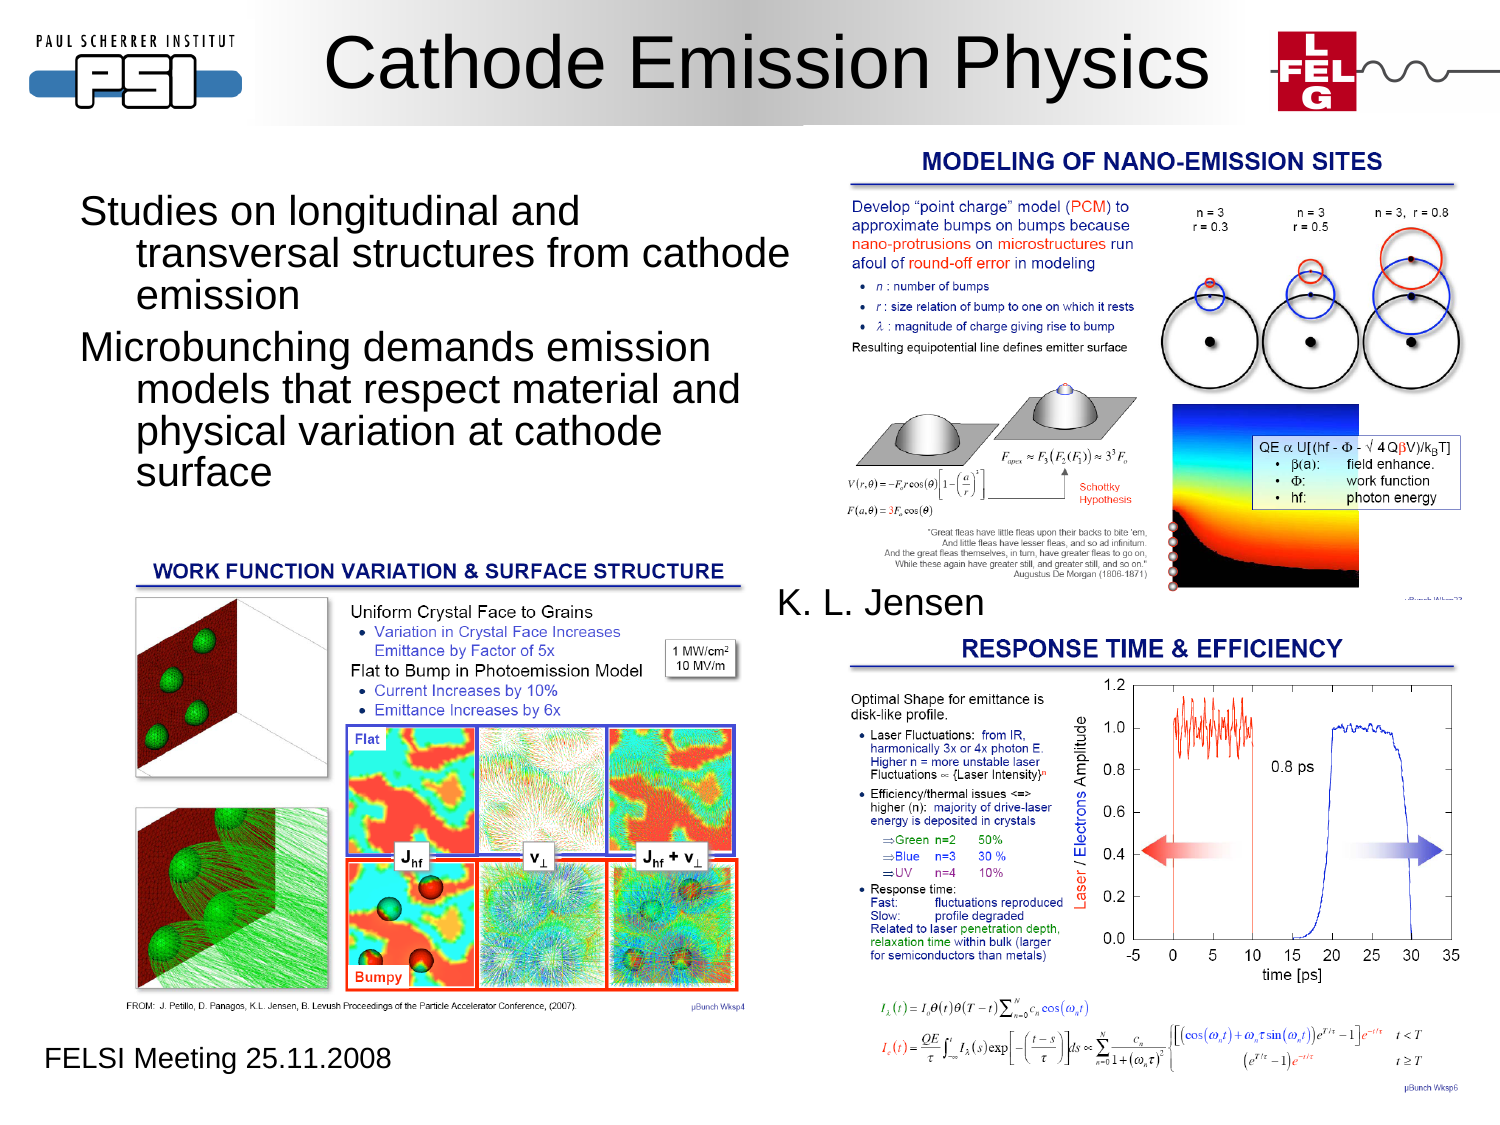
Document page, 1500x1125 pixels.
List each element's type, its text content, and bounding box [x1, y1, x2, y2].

picture [802, 125, 1500, 1125]
picture [17, 19, 256, 119]
picture [88, 527, 787, 1044]
picture [1270, 30, 1500, 113]
title Cathode Emission Physics [265, 0, 1270, 126]
text_box K. L. Jensen [762, 574, 1000, 632]
list Studies on longitudinal and transversal structures from cathode emission Microbunching demands emission models that respect material and physical variation at cathode surface [64, 184, 803, 539]
